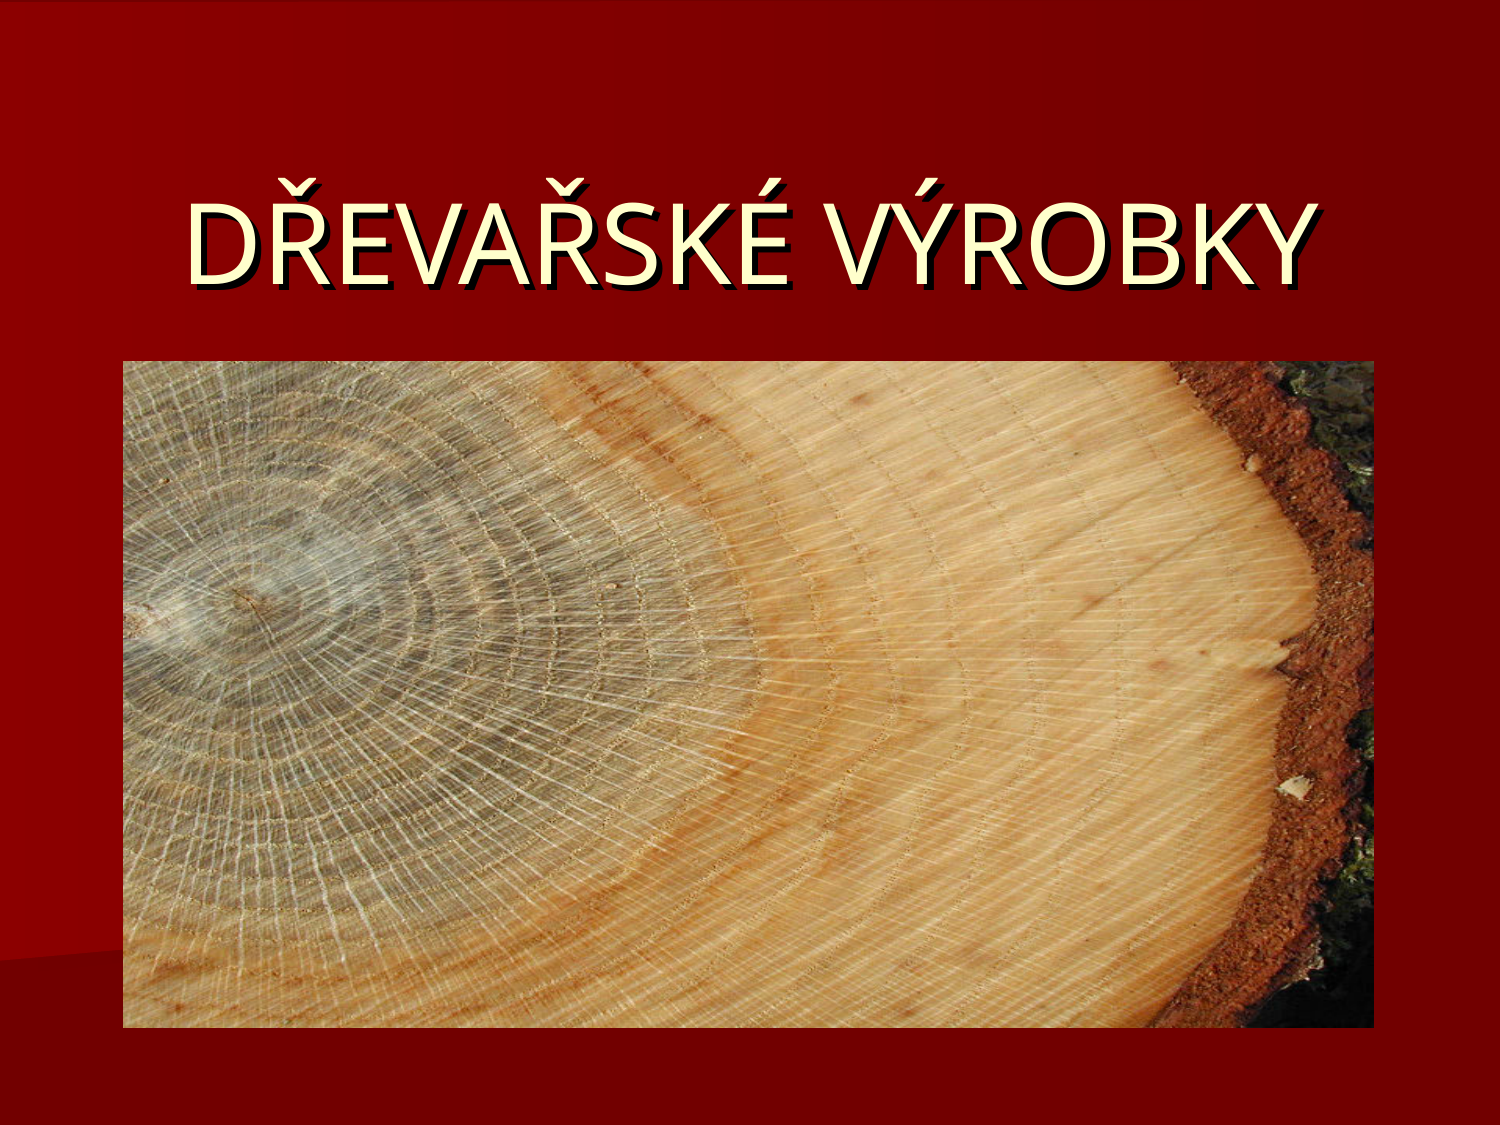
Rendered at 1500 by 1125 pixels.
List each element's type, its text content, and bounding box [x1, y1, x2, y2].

picture [123, 361, 1374, 1028]
title DŘEVAŘSKÉ VÝROBKY [112, 101, 1388, 315]
